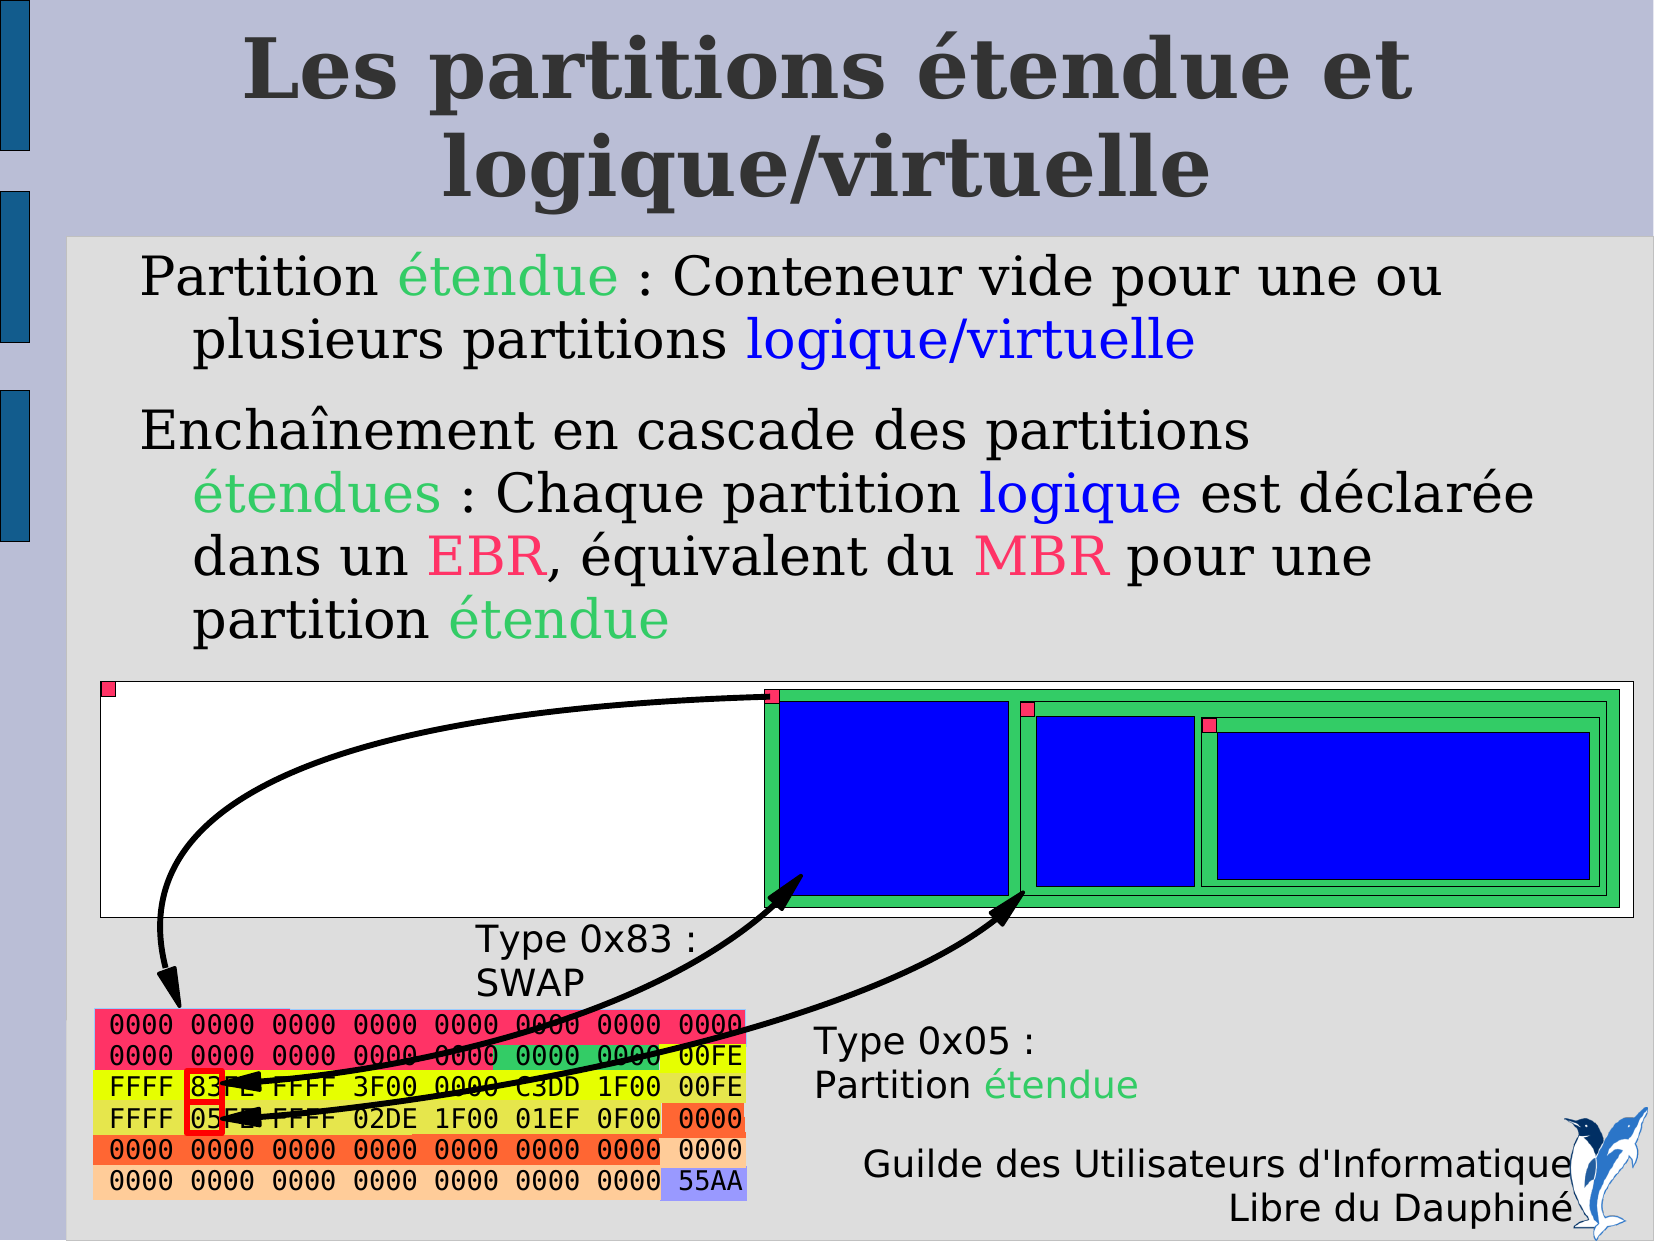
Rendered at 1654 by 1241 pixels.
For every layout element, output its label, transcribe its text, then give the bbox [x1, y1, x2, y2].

text_box [100, 681, 1634, 918]
text_box Type 0x05 : Partition étendue [798, 1012, 1247, 1115]
text_box Type 0x83 : SWAP [594, 937, 741, 1013]
text_box 0000 0000 0000 0000 0000 0000 0000 0000 0000 0000 0000 0000 0000 0000 0000 00FE FFFF 83FE FFFF 3F00 0000 C3DD 1F00 00FE FFFF 05FE FFFF 02DE 1F00 01EF 0F00 0000 0000 0000 0000 0000 0000 0000 0000 0000 0000 0000 0000 0000 0000 0000 0000 55AA [225, 1002, 774, 1115]
list Partition étendue : Conteneur vide pour une ou plusieurs partitions logique/virtuelle Enchaînement en cascade des partitions étendues : Chaque partition logique est déclarée dans un EBR, équivalent du MBR pour une partition étendue [121, 245, 1614, 652]
text_box [66, 1020, 831, 1241]
text_box Type 0x83 : SWAP [460, 910, 741, 1013]
text_box 0000 0000 0000 0000 0000 0000 0000 0000 0000 0000 0000 0000 0000 0000 0000 00FE FFFF 83FE FFFF 3F00 0000 C3DD 1F00 00FE FFFF 05FE FFFF 02DE 1F00 01EF 0F00 0000 0000 0000 0000 0000 0000 0000 0000 0000 0000 0000 0000 0000 0000 0000 0000 55AA [94, 1002, 774, 1213]
title Les partitions étendue et logique/virtuelle [121, 14, 1534, 222]
picture [1564, 1107, 1648, 1241]
